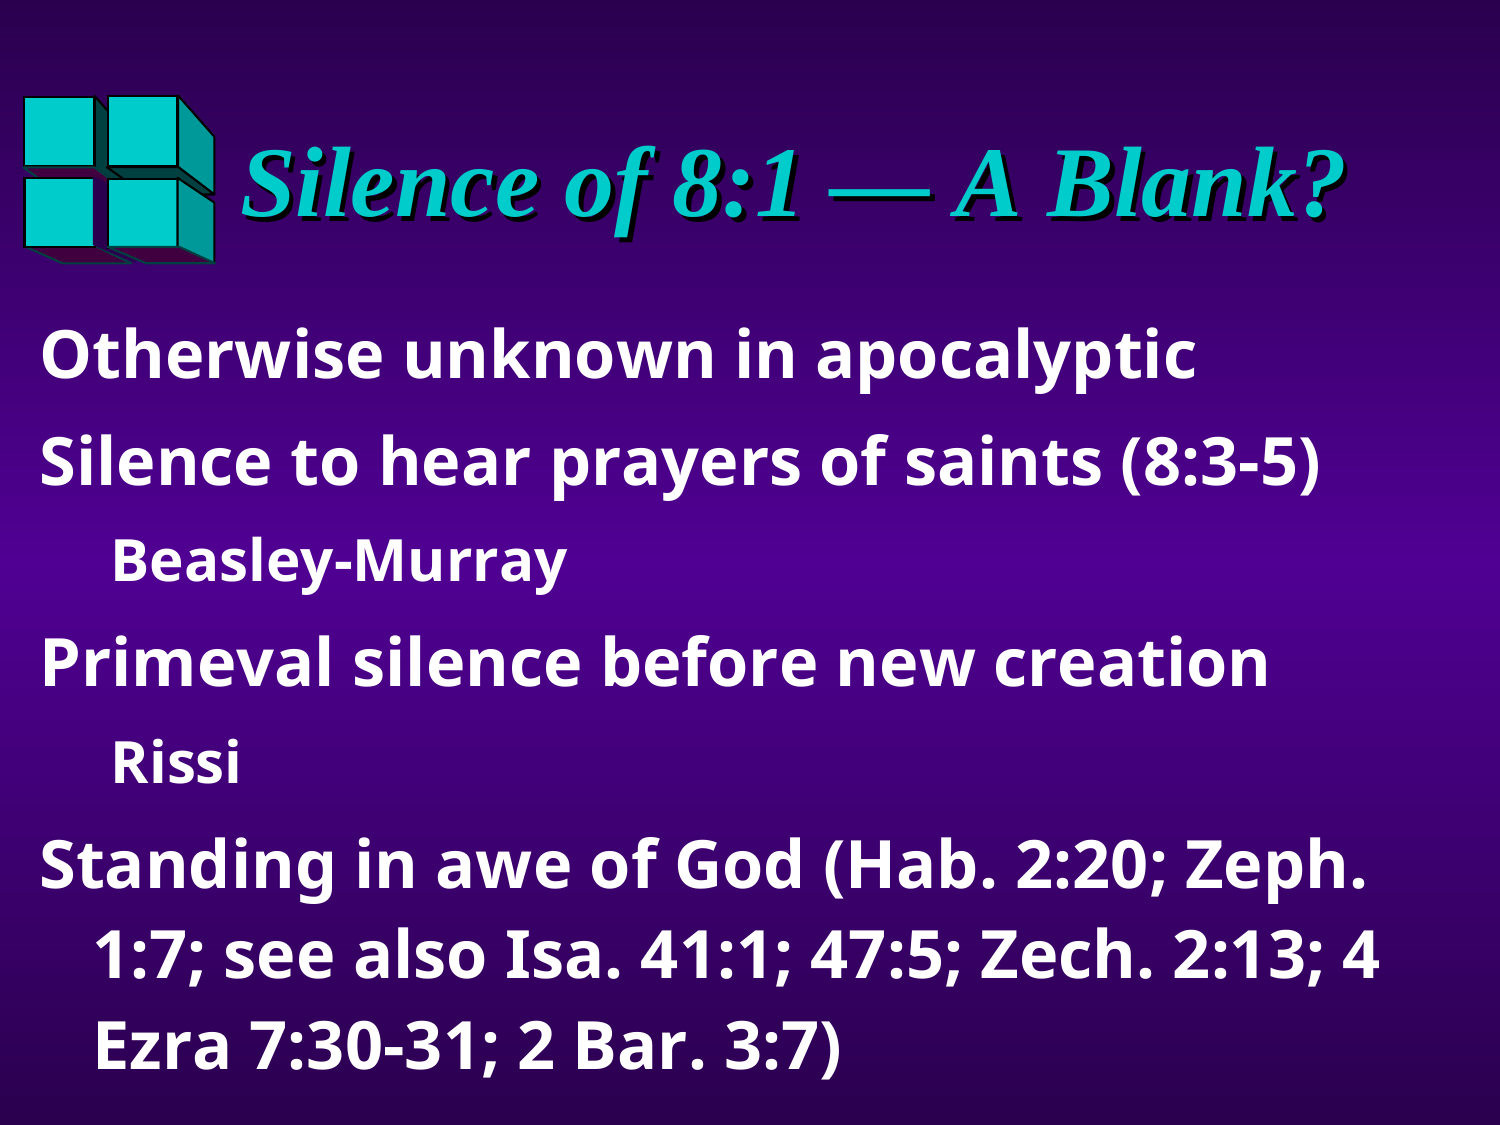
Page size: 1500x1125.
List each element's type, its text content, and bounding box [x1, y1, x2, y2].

list Otherwise unknown in apocalyptic Silence to hear prayers of saints (8:3-5) Beasley-Murray Primeval silence before new creation Rissi Standing in awe of God (Hab. 2:20; Zeph. 1:7; see also Isa. 41:1; 47:5; Zech. 2:13; 4 Ezra 7:30-31; 2 Bar. 3:7) [24, 299, 1448, 1001]
title Silence of 8:1 — A Blank? [224, 78, 1388, 288]
